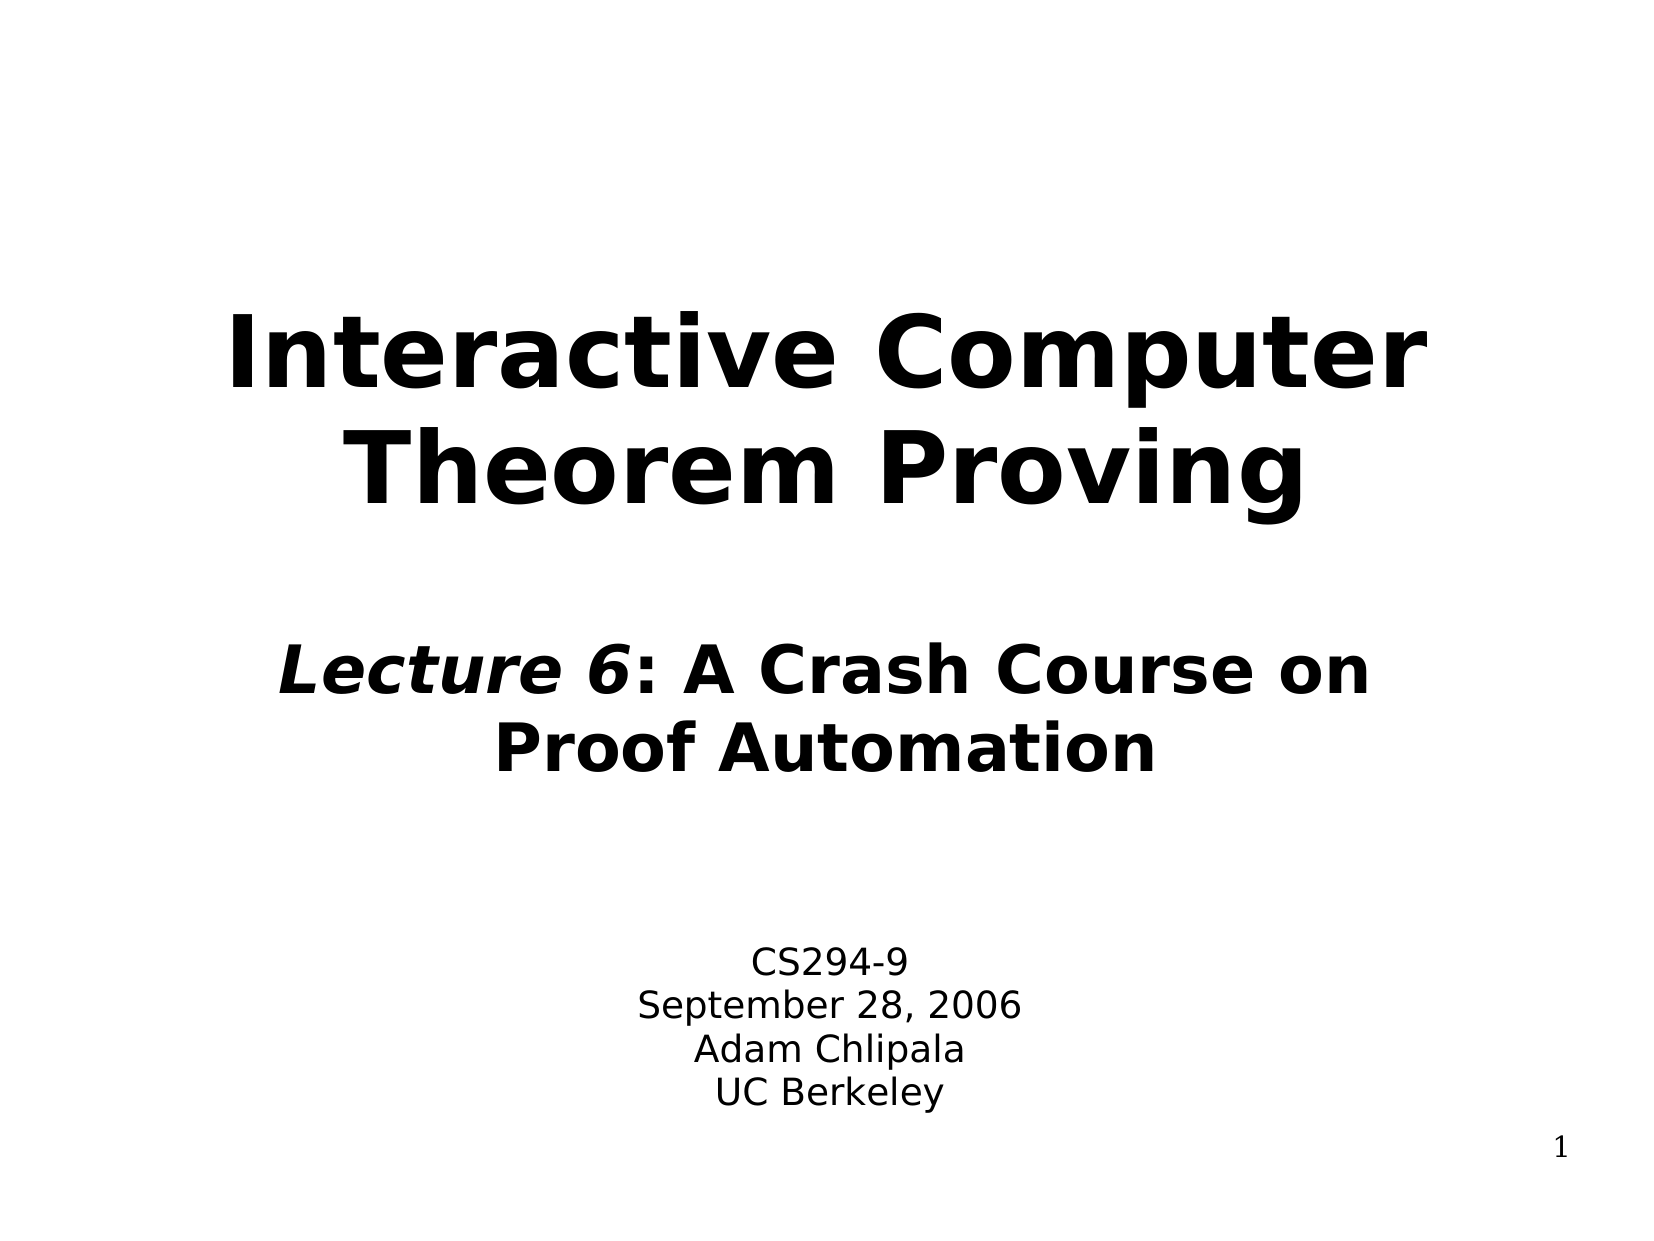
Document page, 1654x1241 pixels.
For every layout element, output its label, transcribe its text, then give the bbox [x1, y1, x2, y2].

text_box Lecture 6: A Crash Course on Proof Automation [264, 624, 1390, 795]
text_box CS294-9 September 28, 2006 Adam Chlipala UC Berkeley [622, 933, 1031, 1122]
text_box Interactive Computer Theorem Proving [209, 287, 1444, 535]
